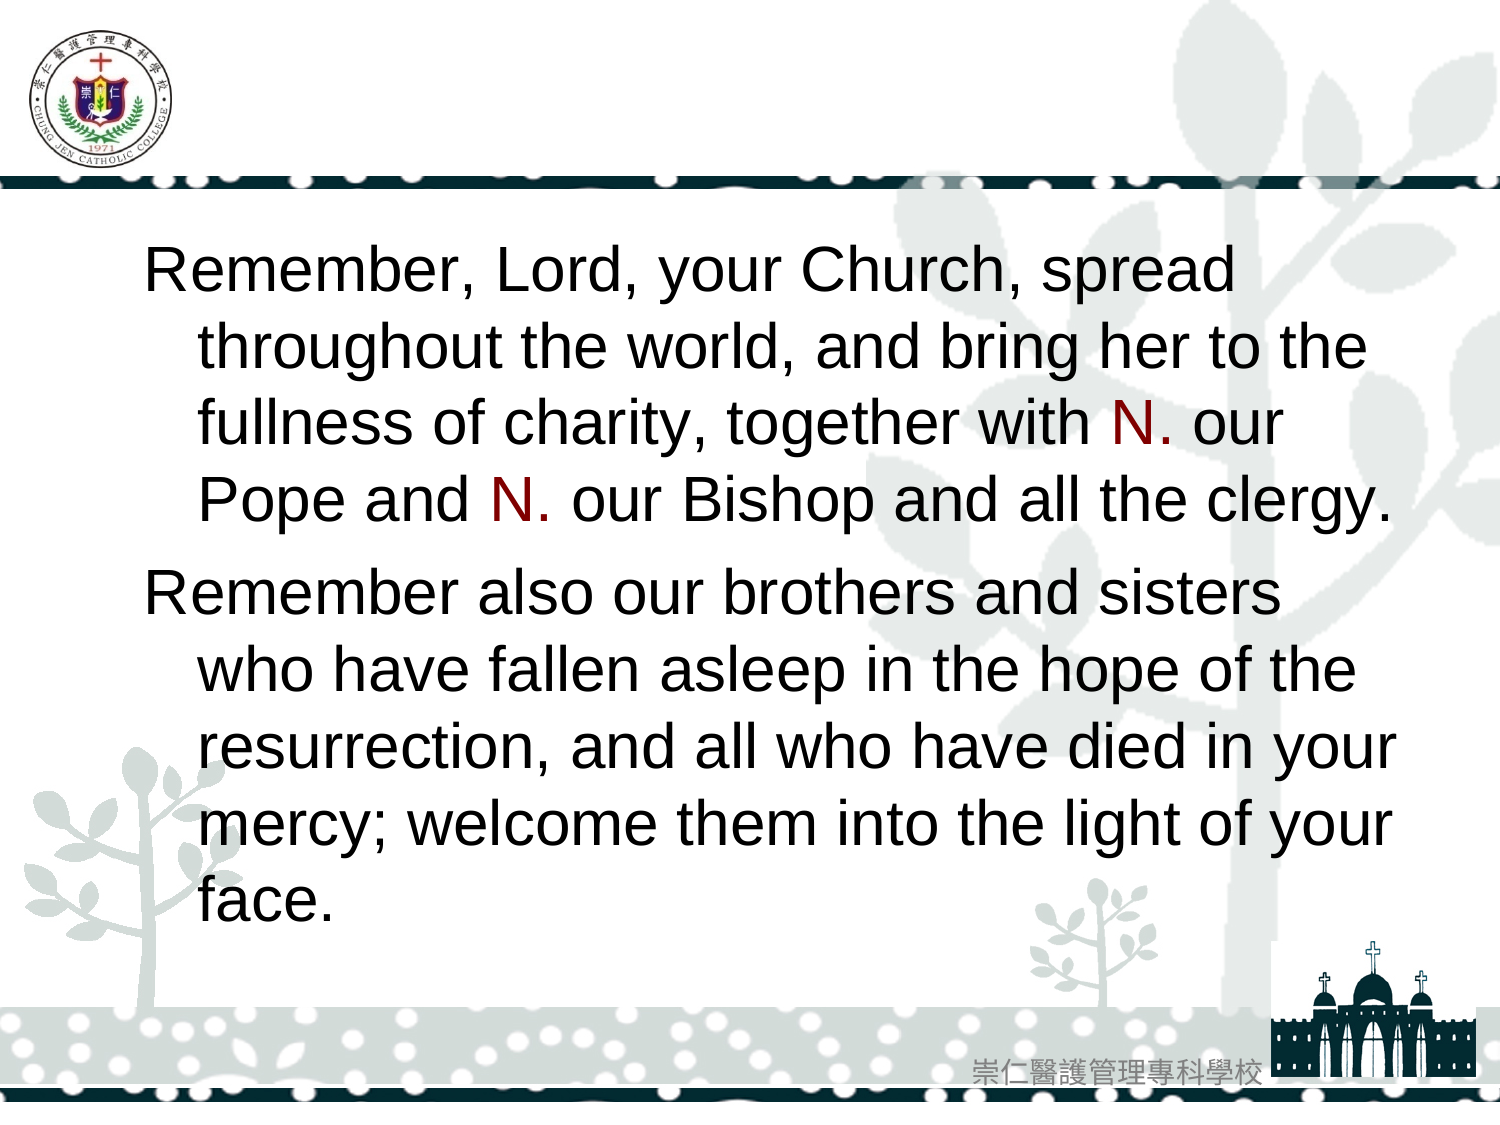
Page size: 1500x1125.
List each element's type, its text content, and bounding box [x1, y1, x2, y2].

text_box 崇仁醫護管理專科學校 [879, 1046, 1355, 1125]
list Remember, Lord, your Church, spread throughout the world, and bring her to the fullness of charity, together with N. our Pope and N. our Bishop and all the clergy. Remember also our brothers and sisters who have fallen asleep in the hope of the resurrection, and all who have died in your mercy; welcome them into the light of your face. [75, 220, 1426, 1005]
